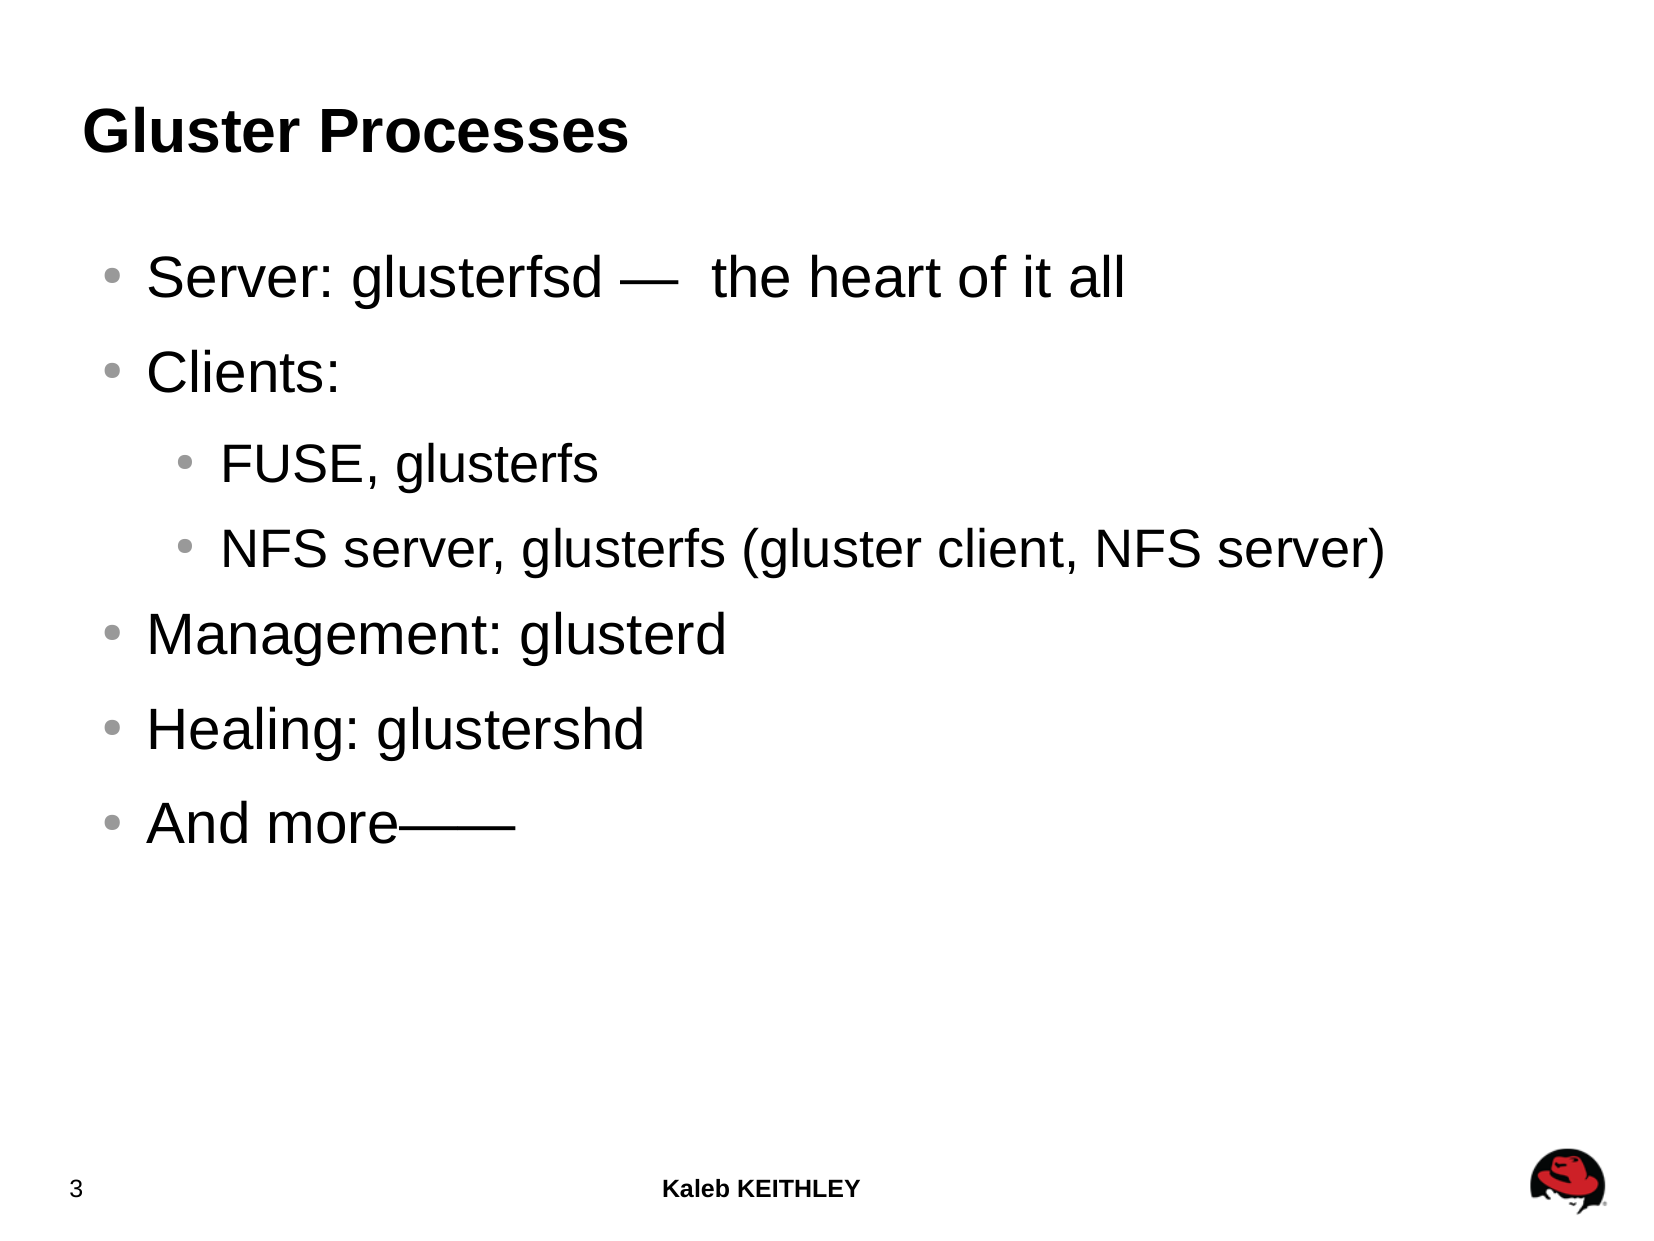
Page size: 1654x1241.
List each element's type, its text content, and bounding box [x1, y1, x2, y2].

picture [1529, 1146, 1613, 1224]
title Gluster Processes [82, 37, 1571, 226]
list Server: glusterfsd — the heart of it all Clients: FUSE, glusterfs NFS server, glusterfs (gluster client, NFS server) Management: glusterd Healing: glustershd And more—— [86, 244, 1576, 1039]
